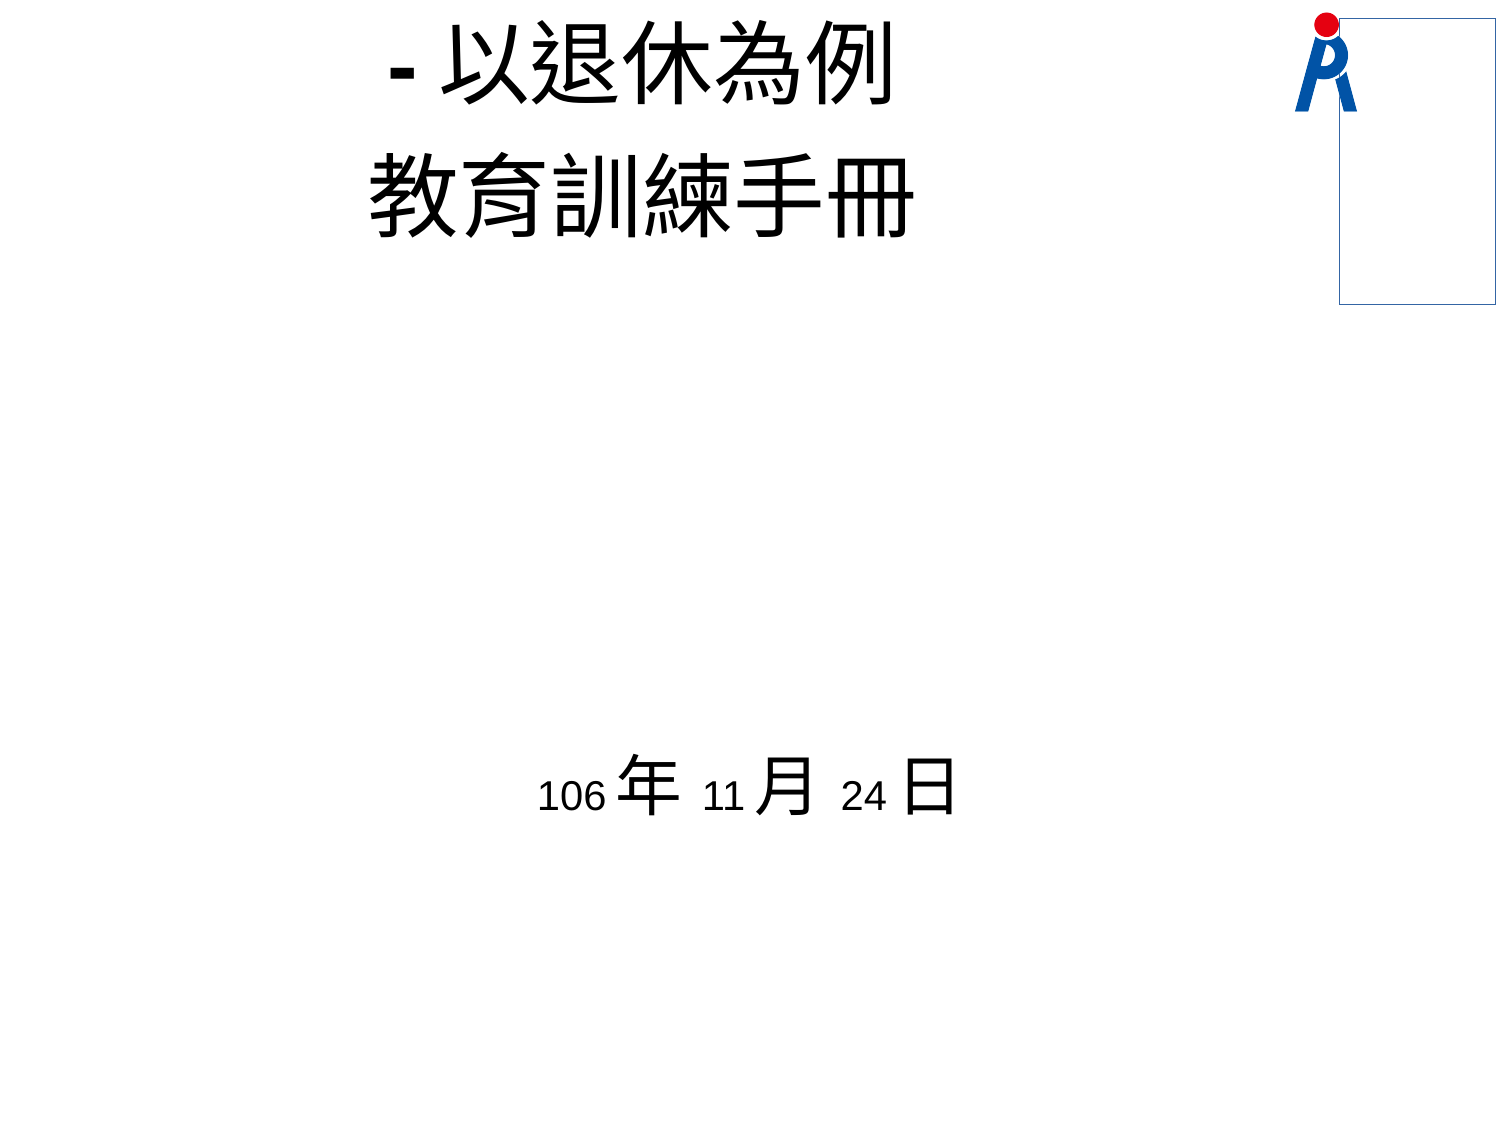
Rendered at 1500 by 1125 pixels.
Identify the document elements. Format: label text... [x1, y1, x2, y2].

subtitle 106年11月24日 [225, 637, 1275, 925]
title 教育人員退休撫卹管理系統 -以退休為例 教育訓練手冊 [59, 0, 1225, 224]
picture [1278, 0, 1374, 128]
